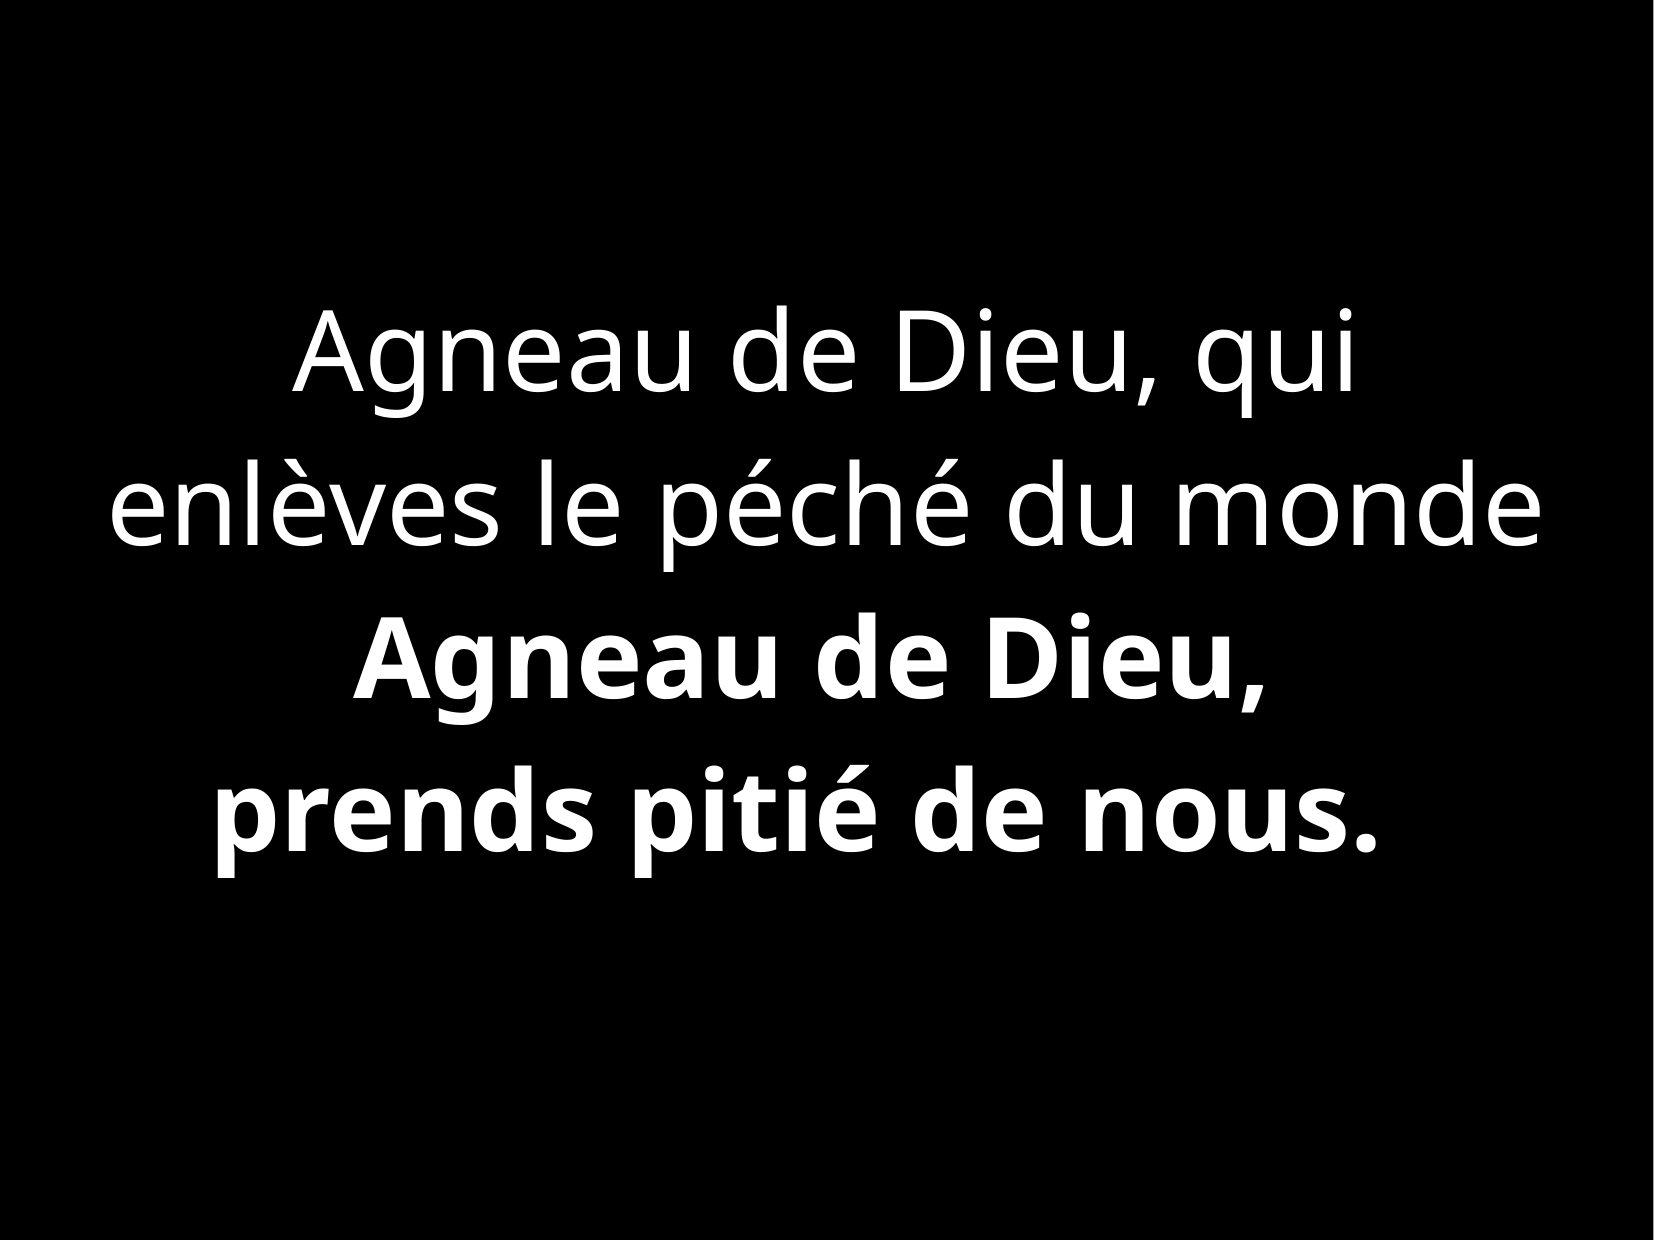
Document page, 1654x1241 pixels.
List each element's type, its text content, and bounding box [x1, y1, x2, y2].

subtitle Agneau de Dieu, qui enlèves le péché du monde Agneau de Dieu, prends pitié de nous. [82, 47, 1571, 1109]
